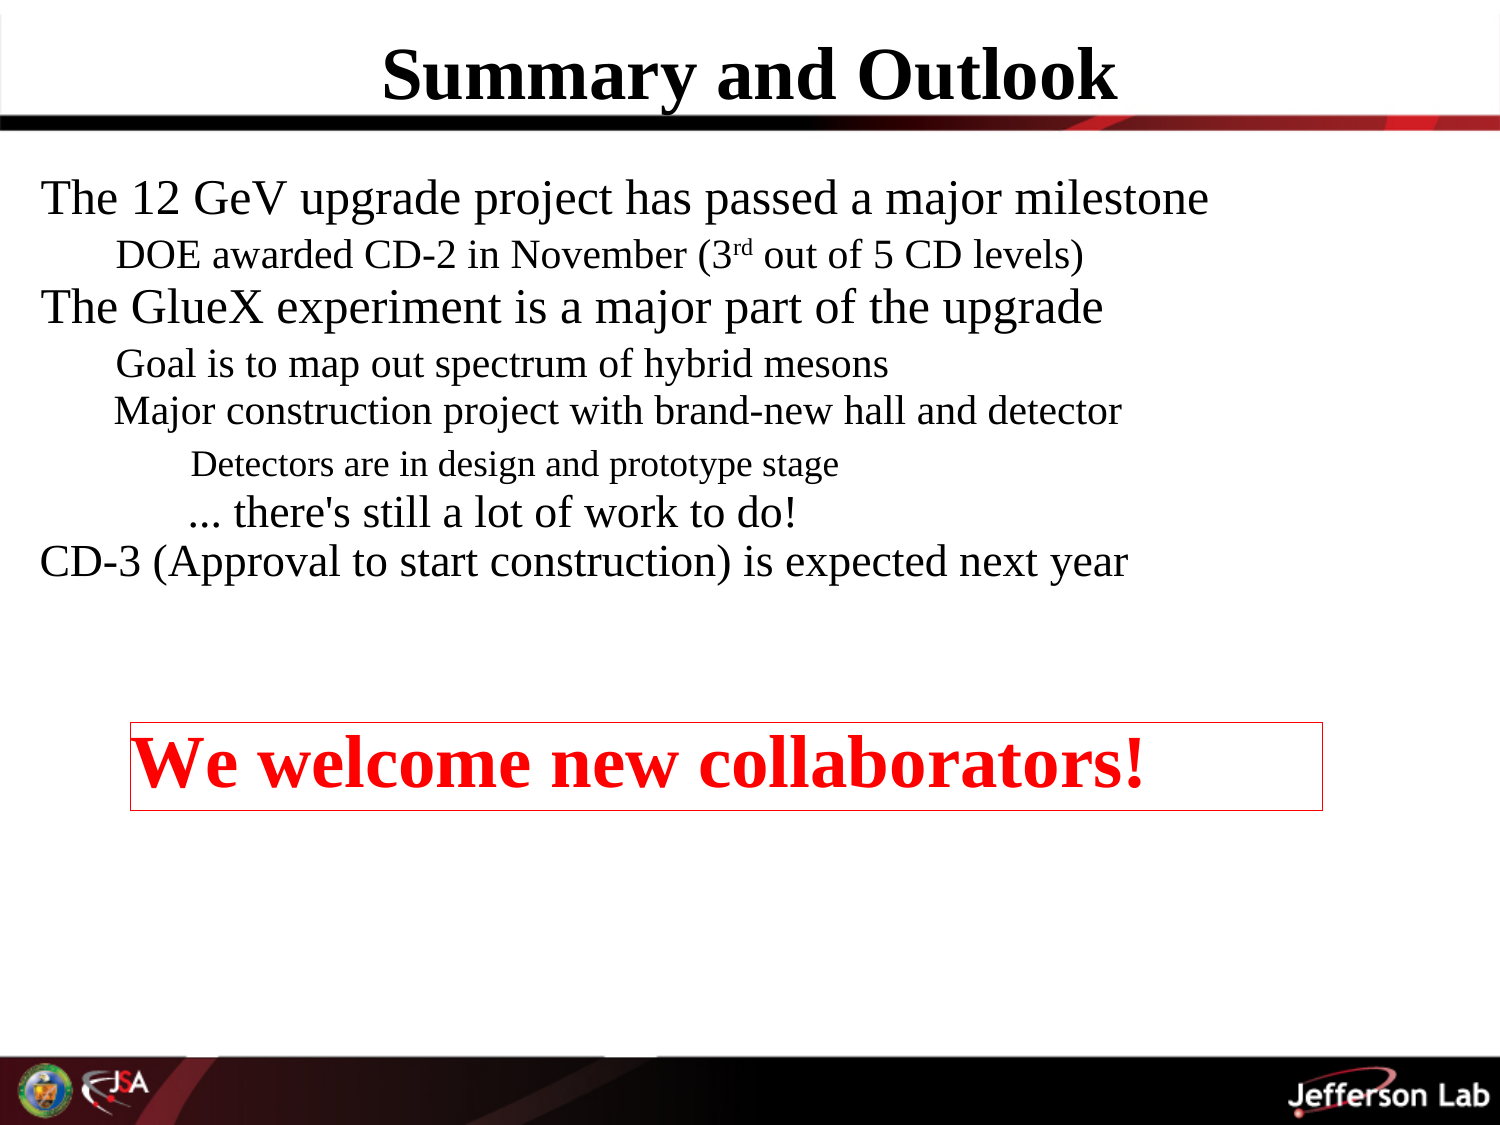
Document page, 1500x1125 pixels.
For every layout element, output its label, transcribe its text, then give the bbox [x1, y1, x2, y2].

picture [0, 0, 1500, 1125]
title Summary and Outlook [112, 0, 1388, 151]
text_box The 12 GeV upgrade project has passed a major milestone DOE awarded CD-2 in November (3rd out of 5 CD levels) The GlueX experiment is a major part of the upgrade Goal is to map out spectrum of hybrid mesons Major construction project with brand-new hall and detector Detectors are in design and prototype stage ... there's still a lot of work to do! CD-3 (Approval to start construction) is expected next year [28, 171, 1452, 668]
text_box We welcome new collaborators! [130, 722, 1323, 811]
